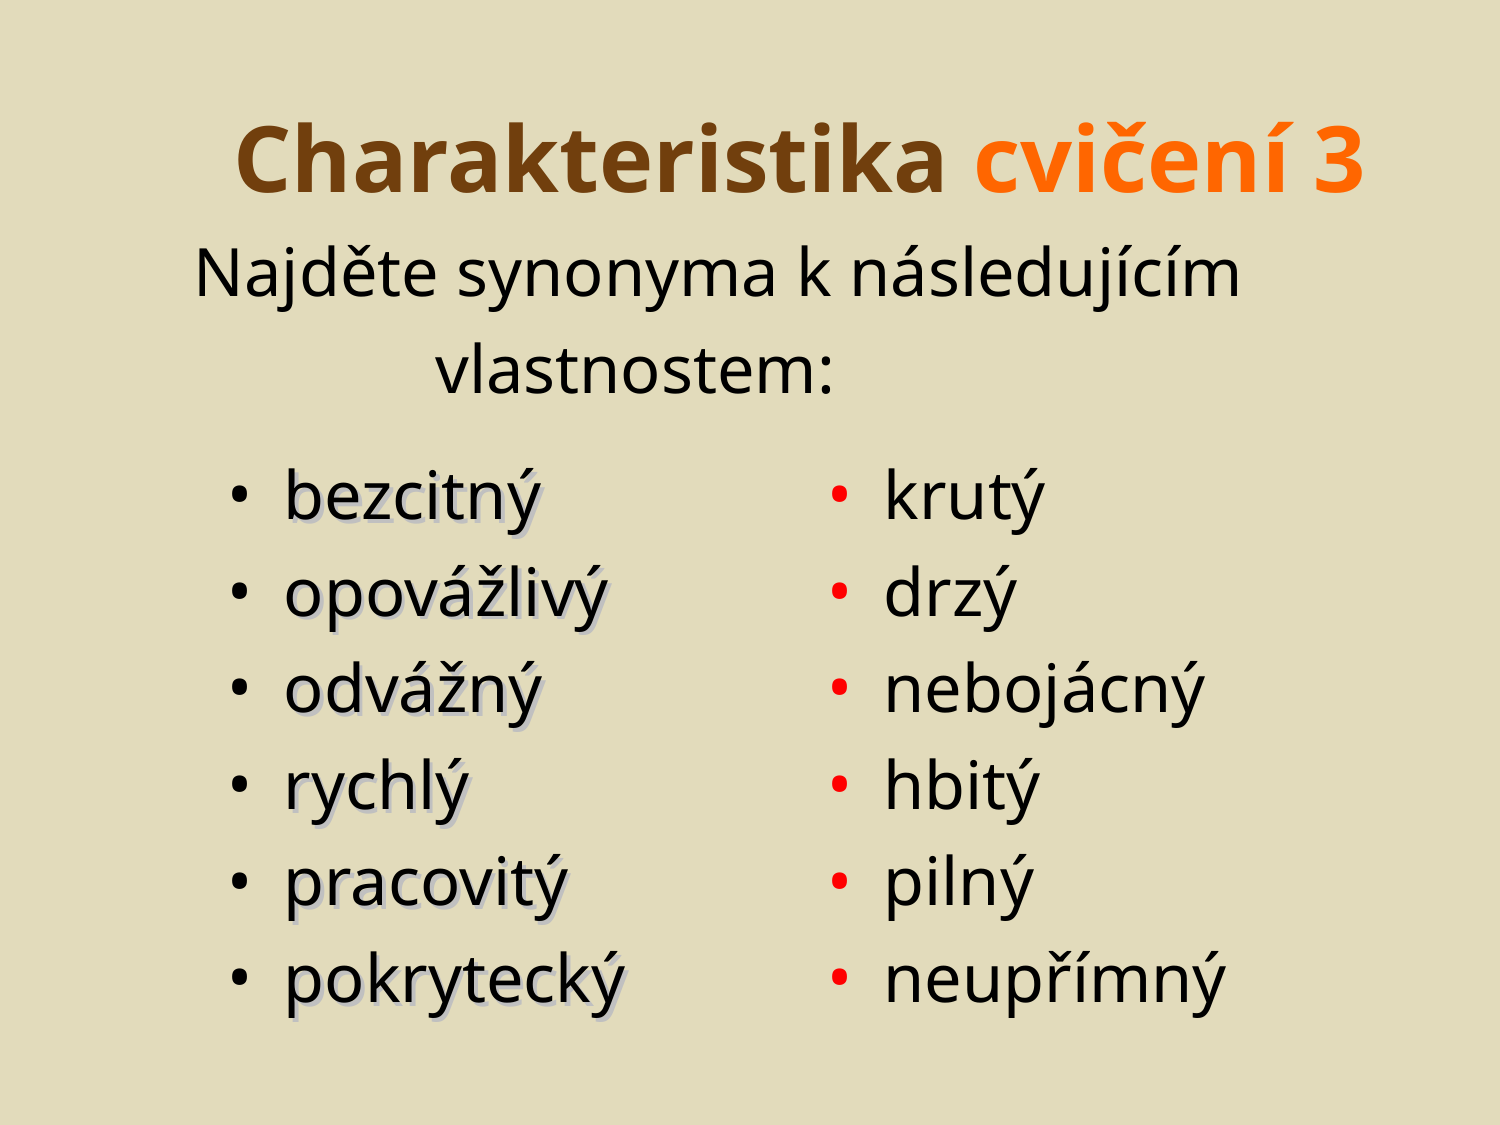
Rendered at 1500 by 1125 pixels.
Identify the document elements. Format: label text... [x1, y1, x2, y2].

list krutý drzý nebojácný hbitý pilný neupřímný [812, 445, 1426, 1125]
list Najděte synonyma k následujícím vlastnostem: [23, 222, 1477, 574]
title Charakteristika cvičení 3 [174, 62, 1425, 222]
list bezcitný opovážlivý odvážný rychlý pracovitý pokrytecký [212, 445, 812, 1125]
